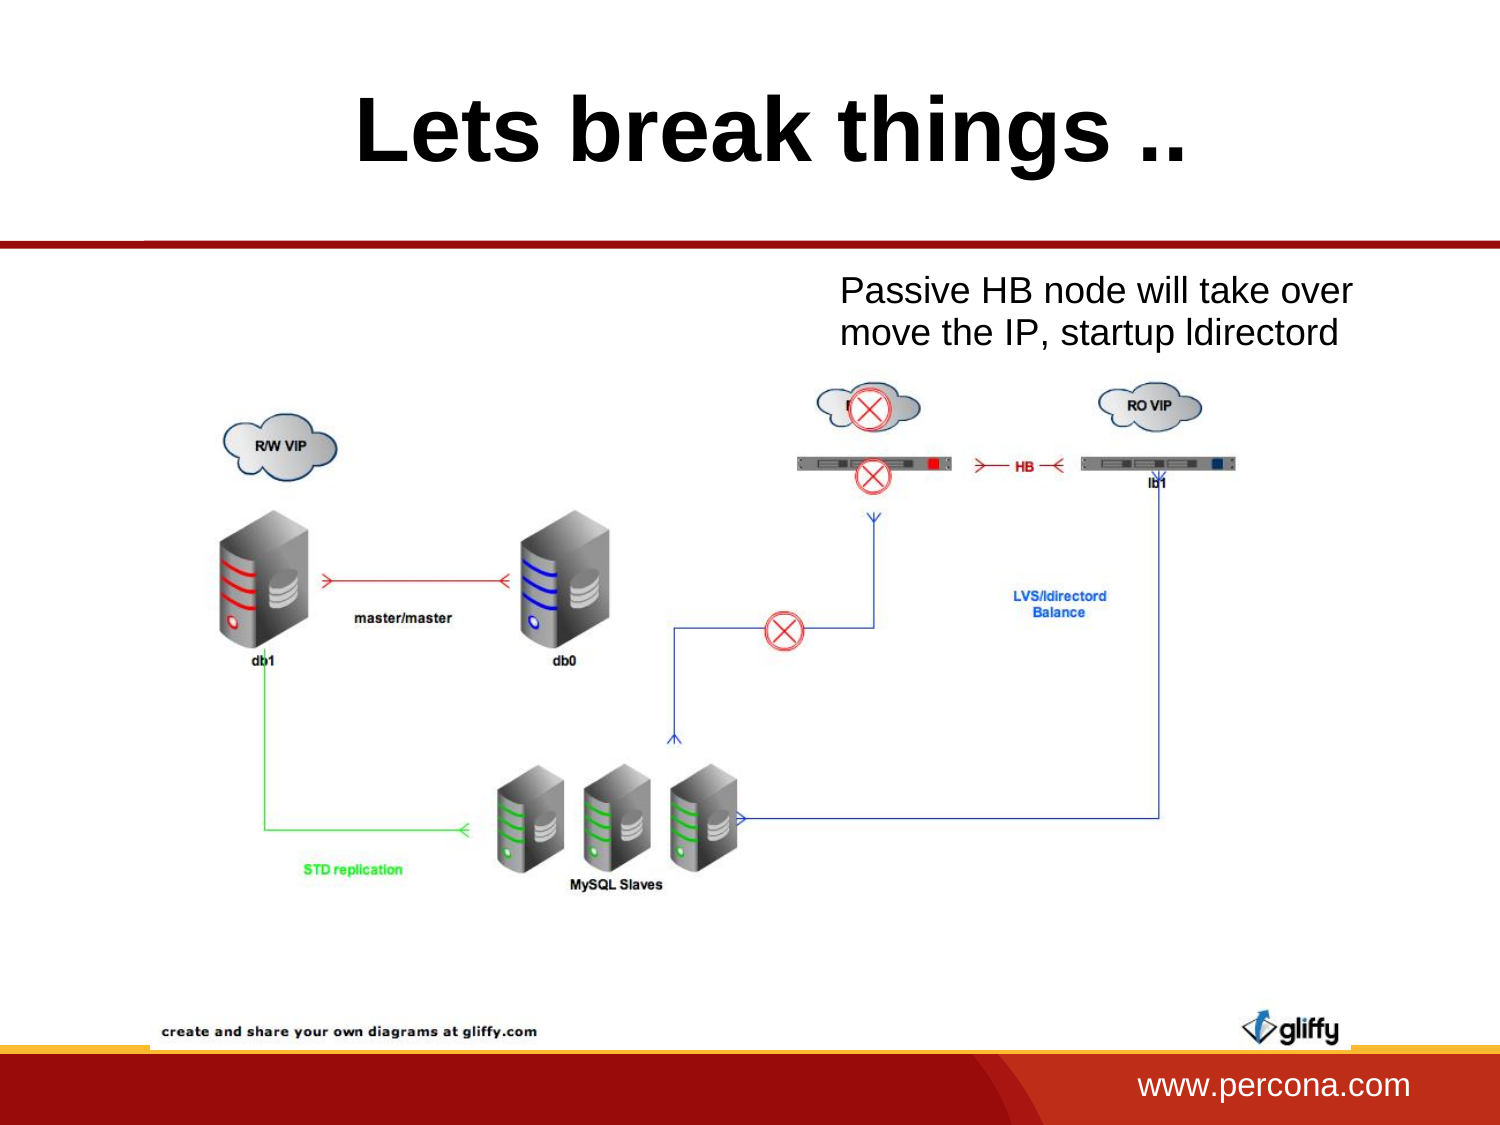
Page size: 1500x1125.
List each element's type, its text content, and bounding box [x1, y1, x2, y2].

picture [150, 278, 1351, 1051]
text_box Passive HB node will take over move the IP, startup ldirectord [824, 262, 1488, 362]
title Lets break things .. [41, 6, 1471, 243]
